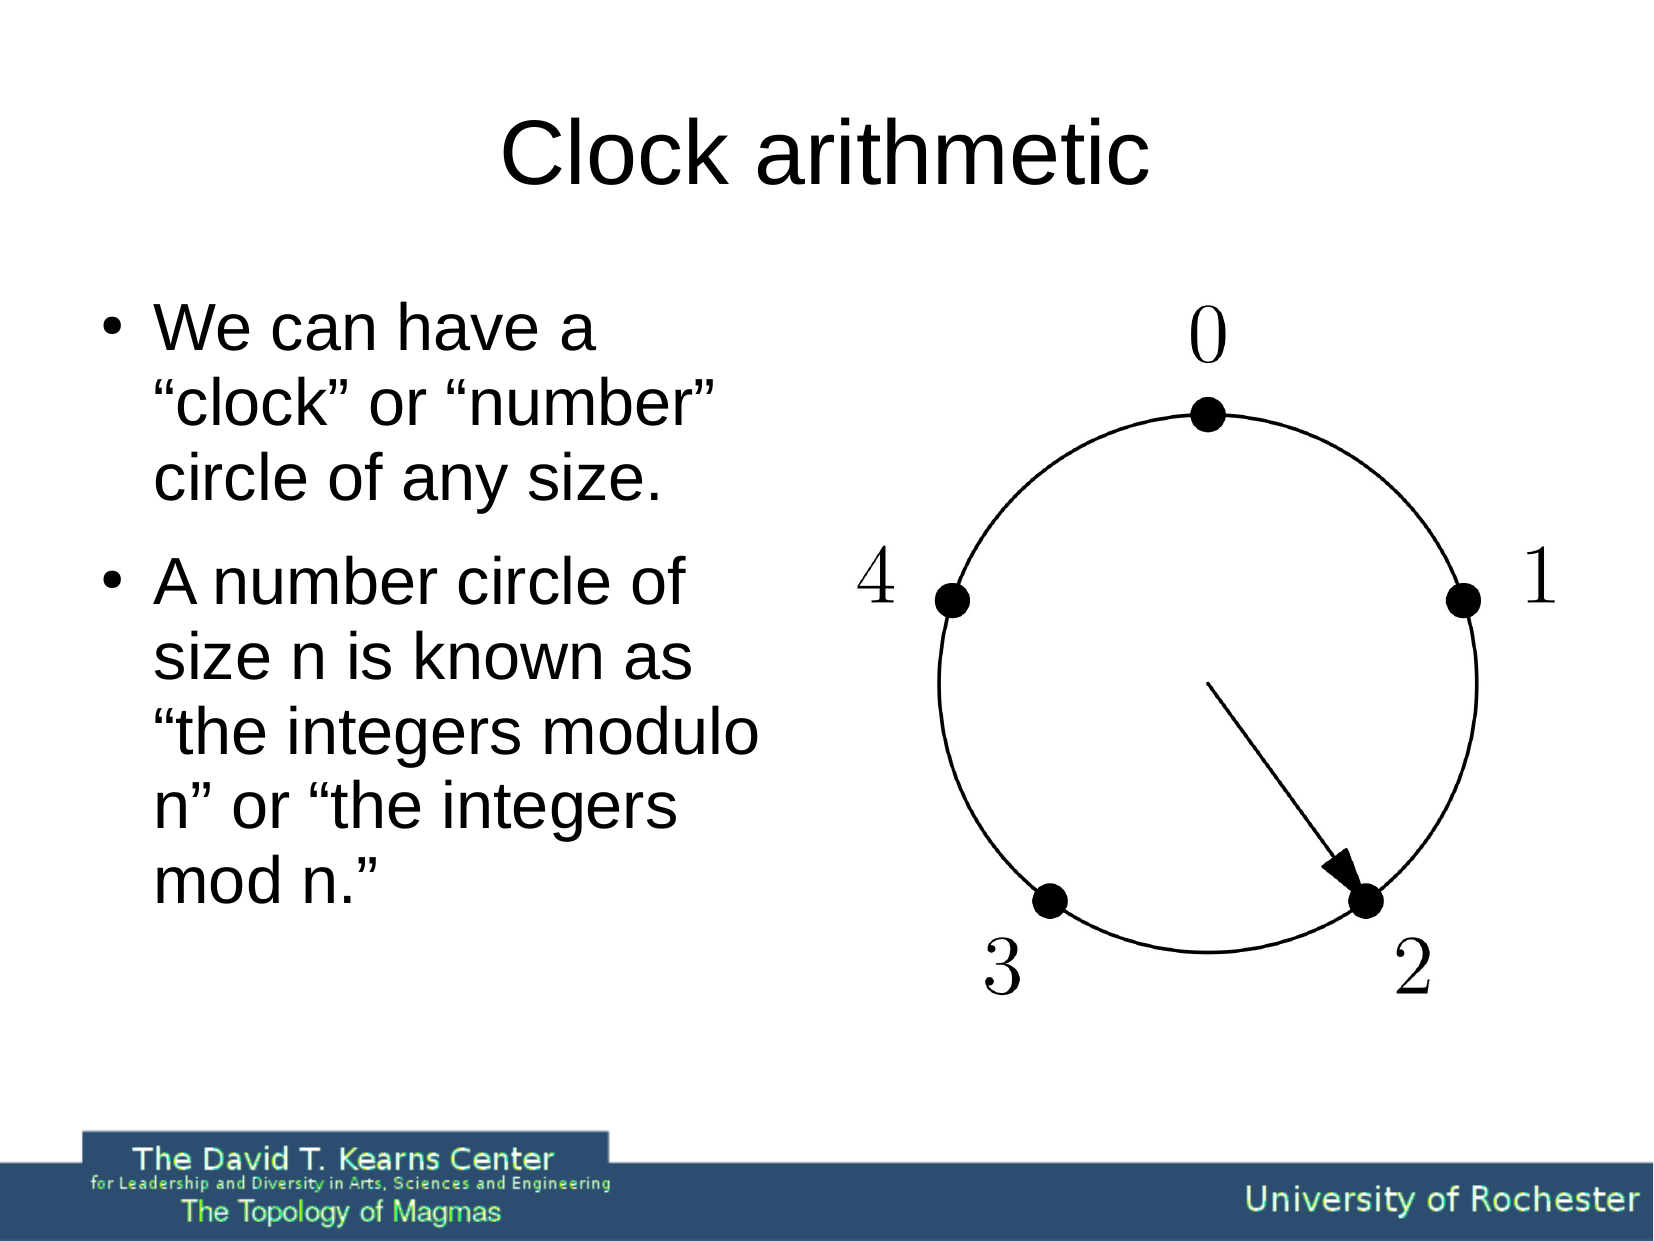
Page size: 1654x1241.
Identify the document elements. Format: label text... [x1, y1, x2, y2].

title Clock arithmetic [82, 49, 1571, 257]
picture [0, 0, 1654, 1241]
list We can have a “clock” or “number” circle of any size. A number circle of size n is known as “the integers modulo n” or “the integers mod n.” [82, 290, 809, 1010]
